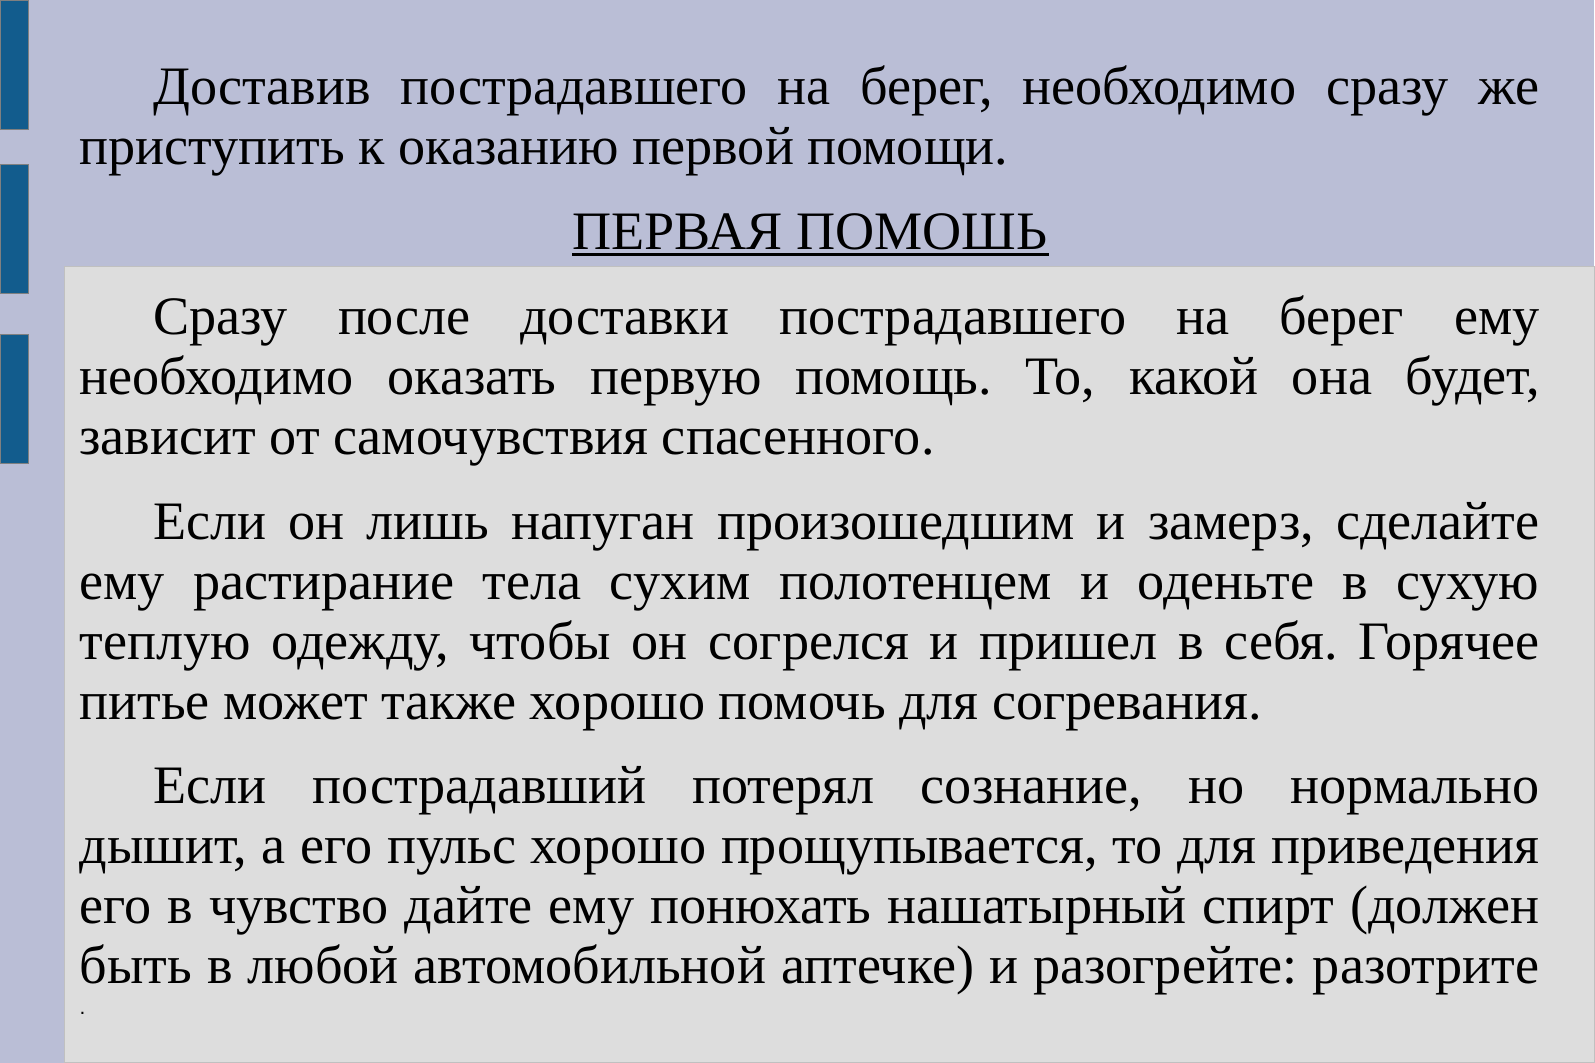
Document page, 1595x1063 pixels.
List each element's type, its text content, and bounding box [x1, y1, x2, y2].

text_box Доставив пострадавшего на берег, необходимо сразу же приступить к оказанию первой помощи. ПЕРВАЯ ПОМОШЬ Сразу после доставки пострадавшего на берег ему необходимо оказать первую помощь. То, какой она будет, зависит от самочувствия спасенного. Если он лишь напуган произошедшим и замерз, сделайте ему растирание тела сухим полотенцем и оденьте в сухую теплую одежду, чтобы он согрелся и пришел в себя. Горячее питье может также хорошо помочь для согревания. Если пострадавший потерял сознание, но нормально дышит, а его пульс хорошо прощупывается, то для приведения его в чувство дайте ему понюхать нашатырный спирт (должен быть в любой автомобильной аптечке) и разогрейте: разотрите . [64, 49, 1556, 1063]
